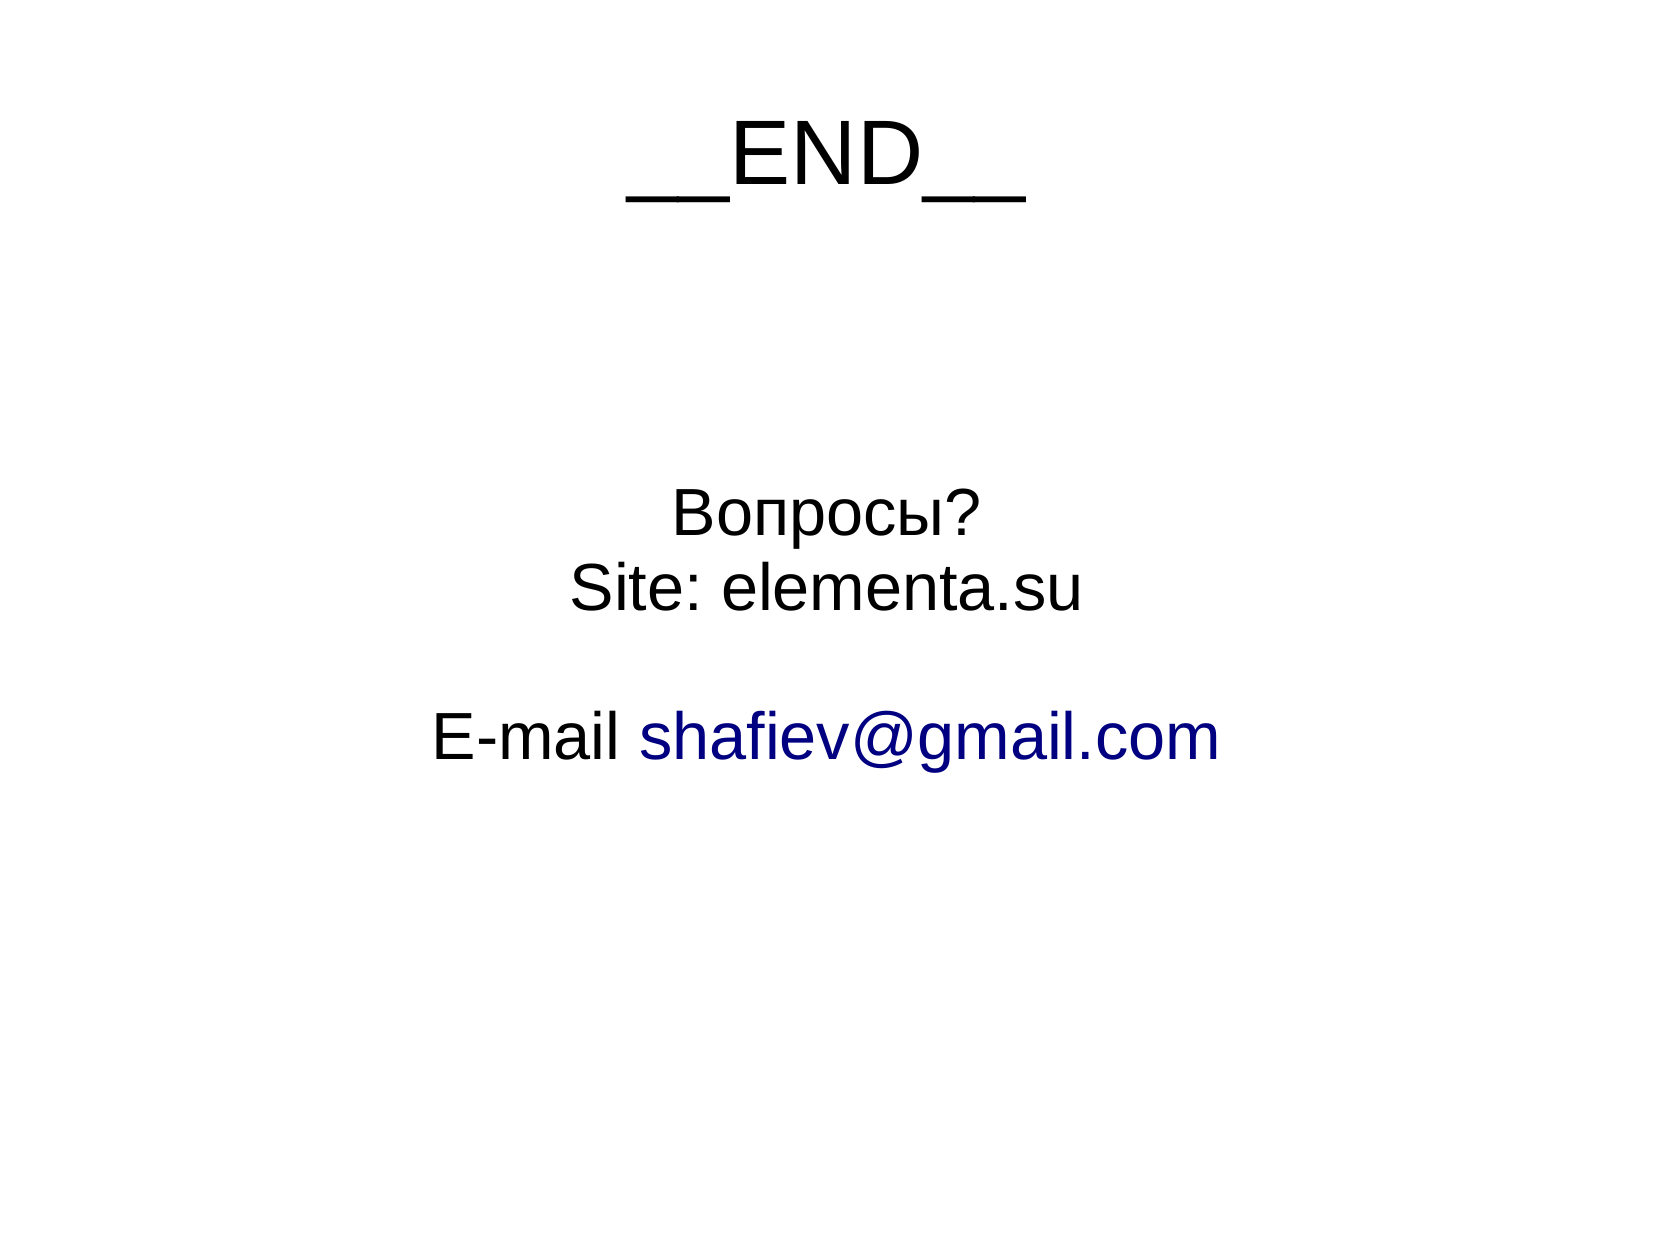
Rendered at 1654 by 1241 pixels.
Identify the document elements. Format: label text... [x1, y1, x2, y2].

title __END__ [82, 56, 1571, 250]
subtitle Вопросы? Site: elementa.su E-mail shafiev@gmail.com [82, 297, 1571, 1102]
